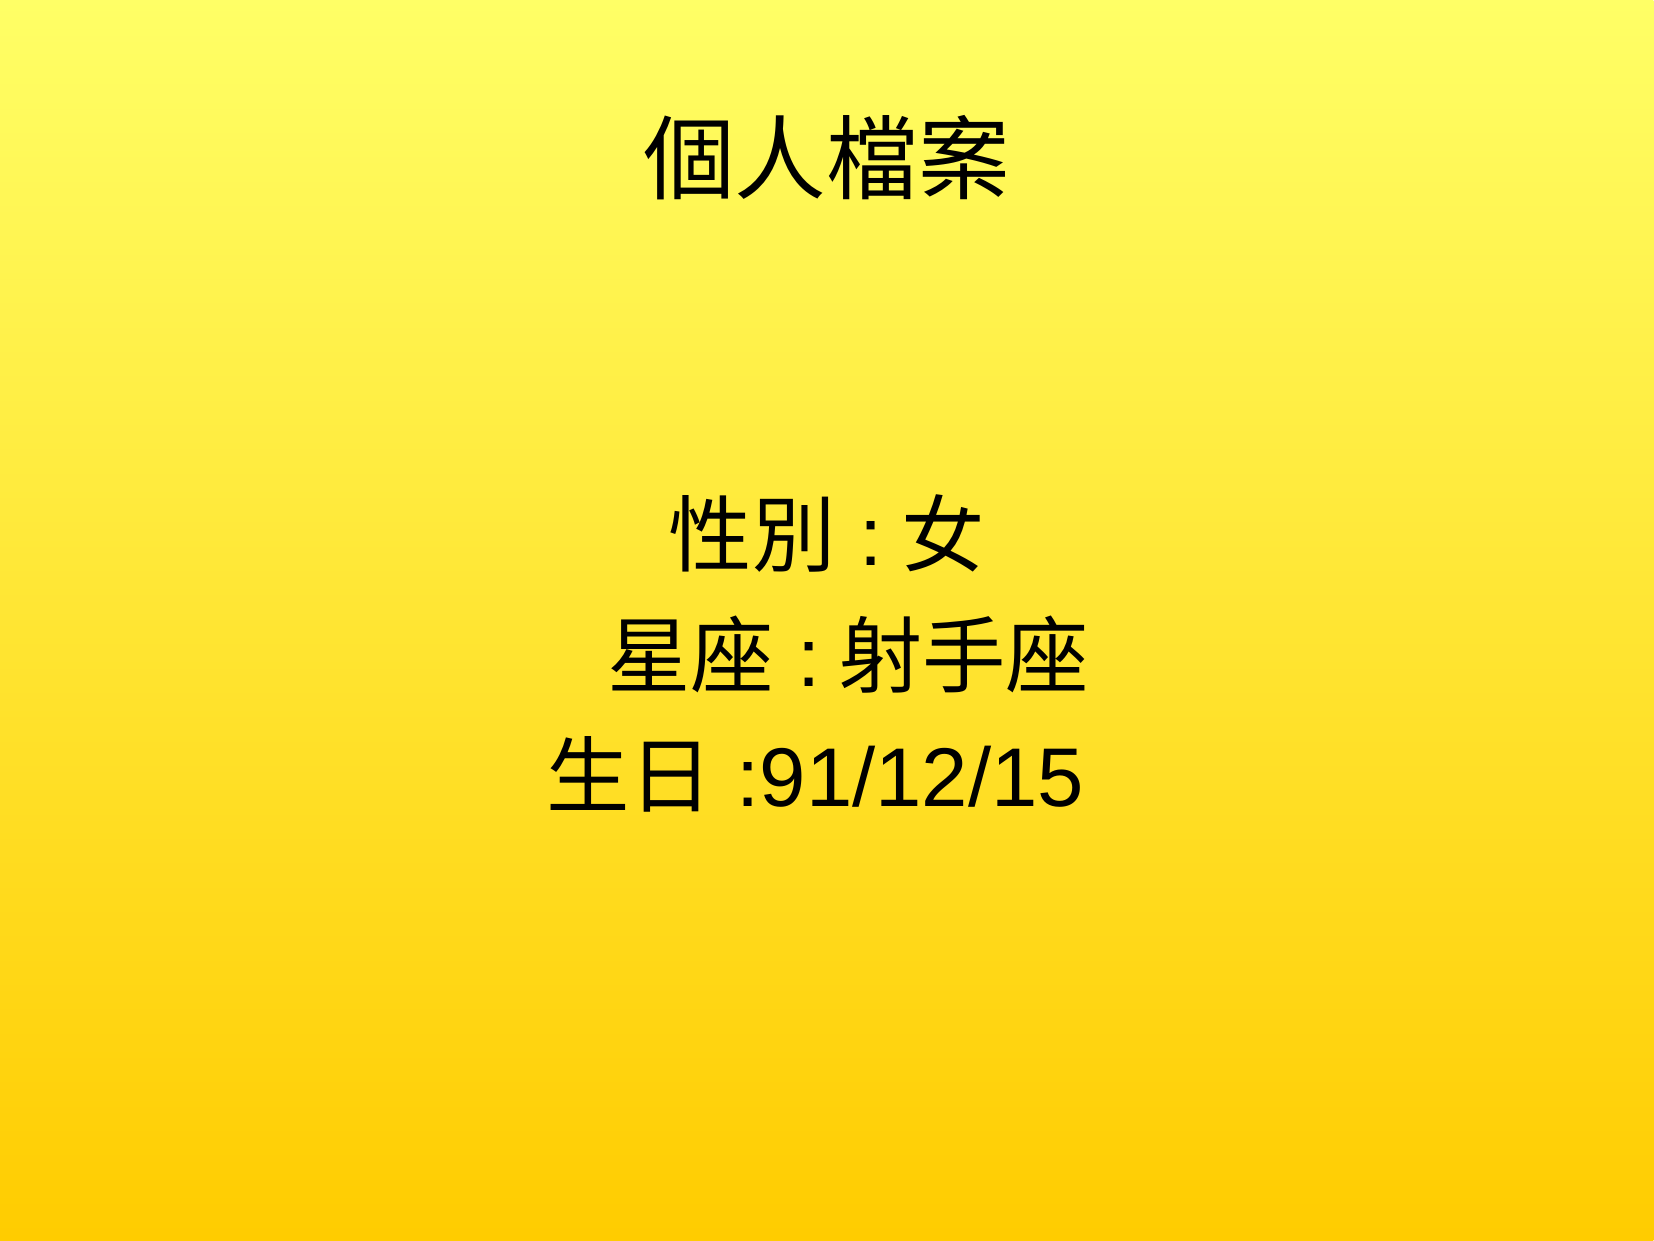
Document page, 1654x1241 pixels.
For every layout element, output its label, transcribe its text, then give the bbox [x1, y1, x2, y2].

subtitle 性別:女 星座:射手座 生日:91/12/15 [82, 290, 1571, 1010]
title 個人檔案 [82, 49, 1571, 257]
